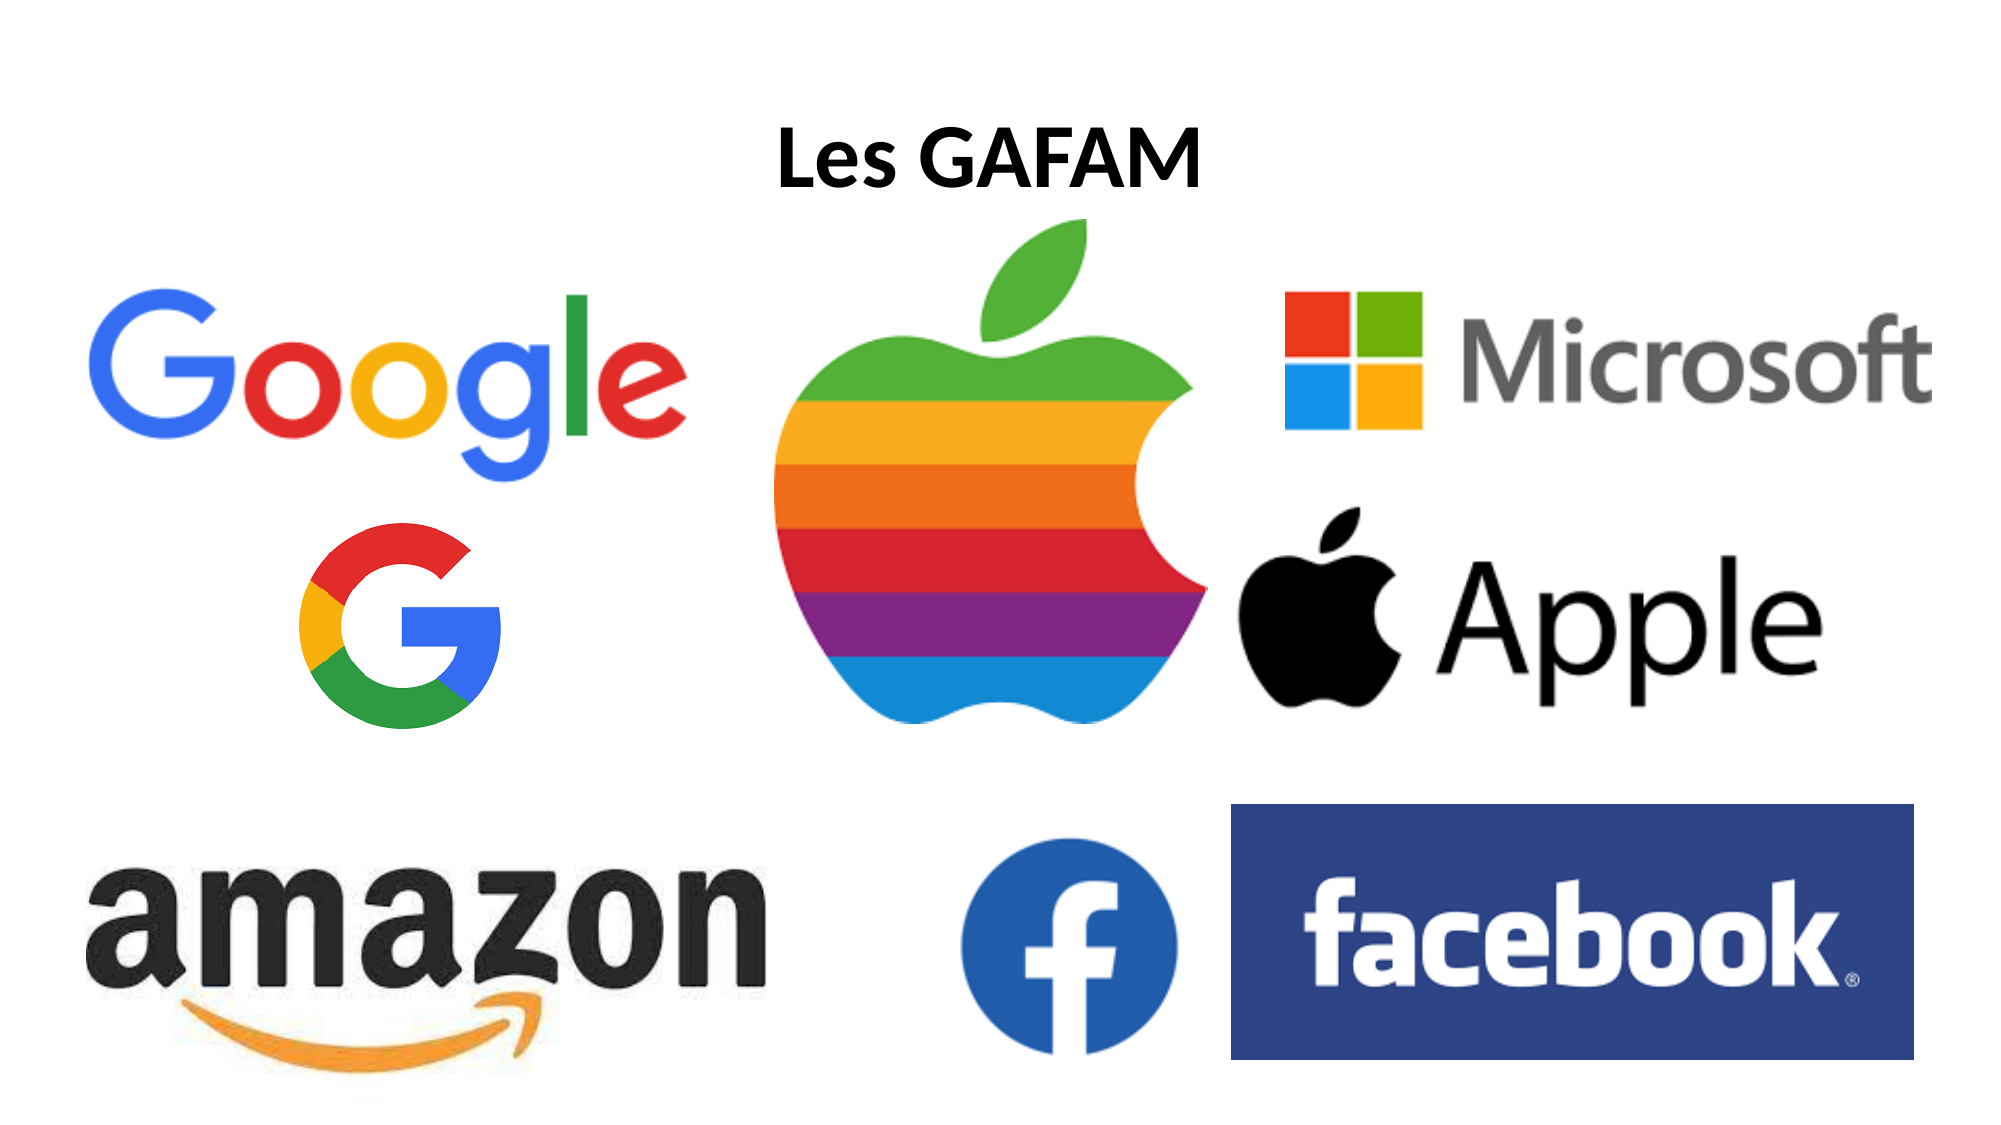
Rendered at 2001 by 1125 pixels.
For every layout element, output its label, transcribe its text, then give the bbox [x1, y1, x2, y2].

title Les GAFAM [128, 49, 1854, 267]
picture [774, 192, 1932, 778]
picture [86, 866, 775, 1117]
picture [88, 284, 696, 497]
picture [292, 516, 511, 735]
picture [930, 829, 1208, 1066]
picture [1231, 804, 1914, 1060]
